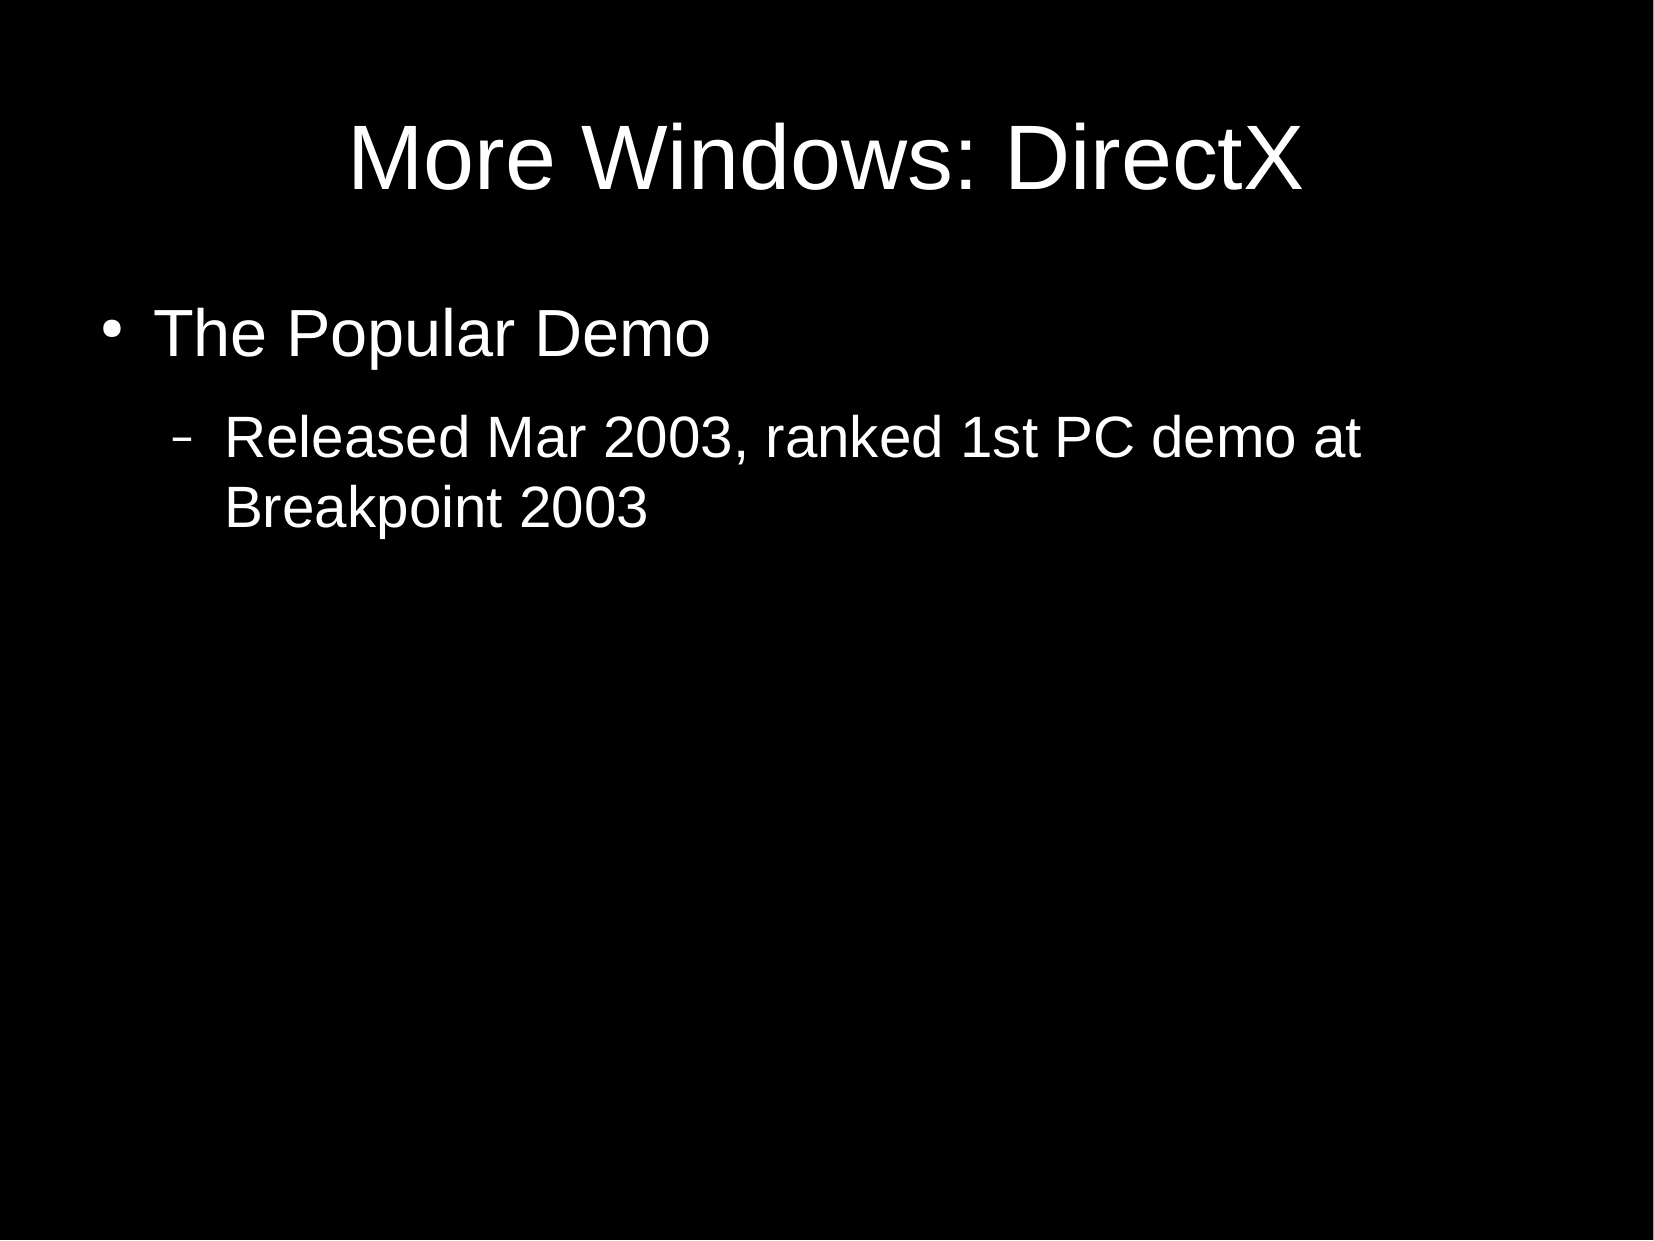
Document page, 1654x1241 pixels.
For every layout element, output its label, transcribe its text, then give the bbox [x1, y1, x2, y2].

list The Popular Demo Released Mar 2003, ranked 1st PC demo at Breakpoint 2003 [82, 290, 1571, 1109]
title More Windows: DirectX [82, 49, 1571, 257]
